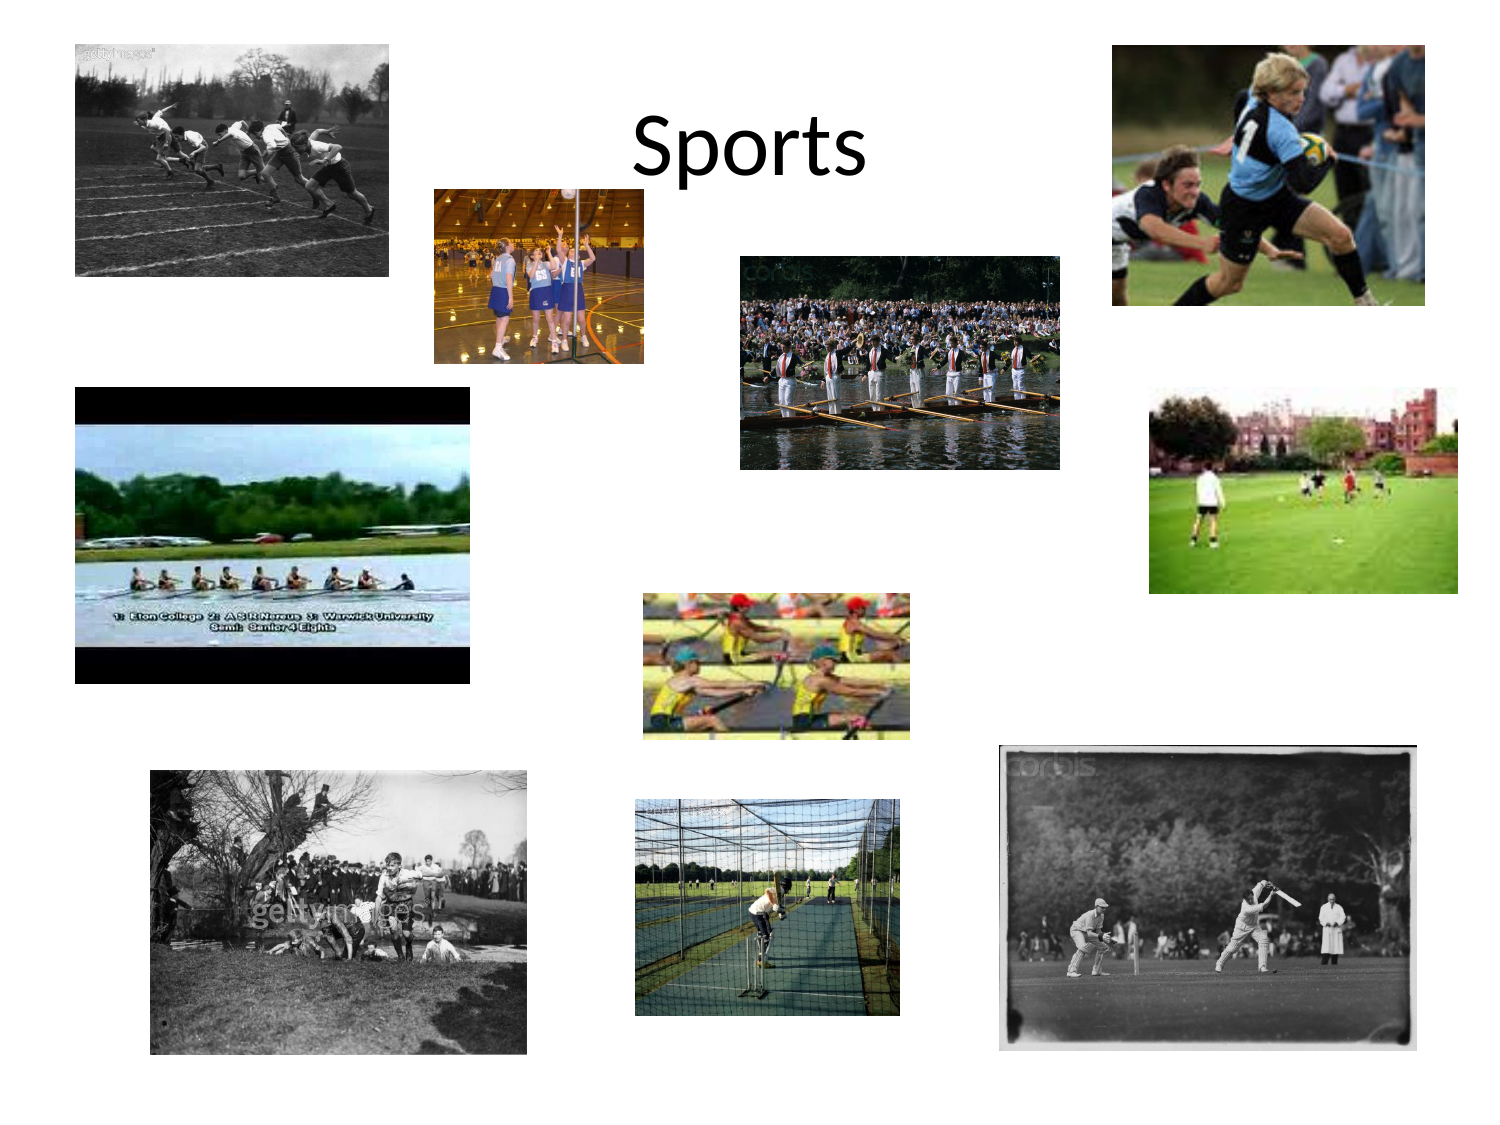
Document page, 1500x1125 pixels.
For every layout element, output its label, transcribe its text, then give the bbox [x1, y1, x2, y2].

picture [999, 745, 1417, 1051]
picture [150, 770, 527, 1055]
picture [75, 44, 389, 277]
picture [643, 593, 910, 740]
picture [1149, 387, 1458, 594]
picture [635, 799, 900, 1016]
picture [75, 387, 470, 684]
picture [1112, 45, 1425, 306]
title Sports [389, 45, 1112, 233]
picture [740, 256, 1060, 470]
picture [434, 189, 644, 364]
